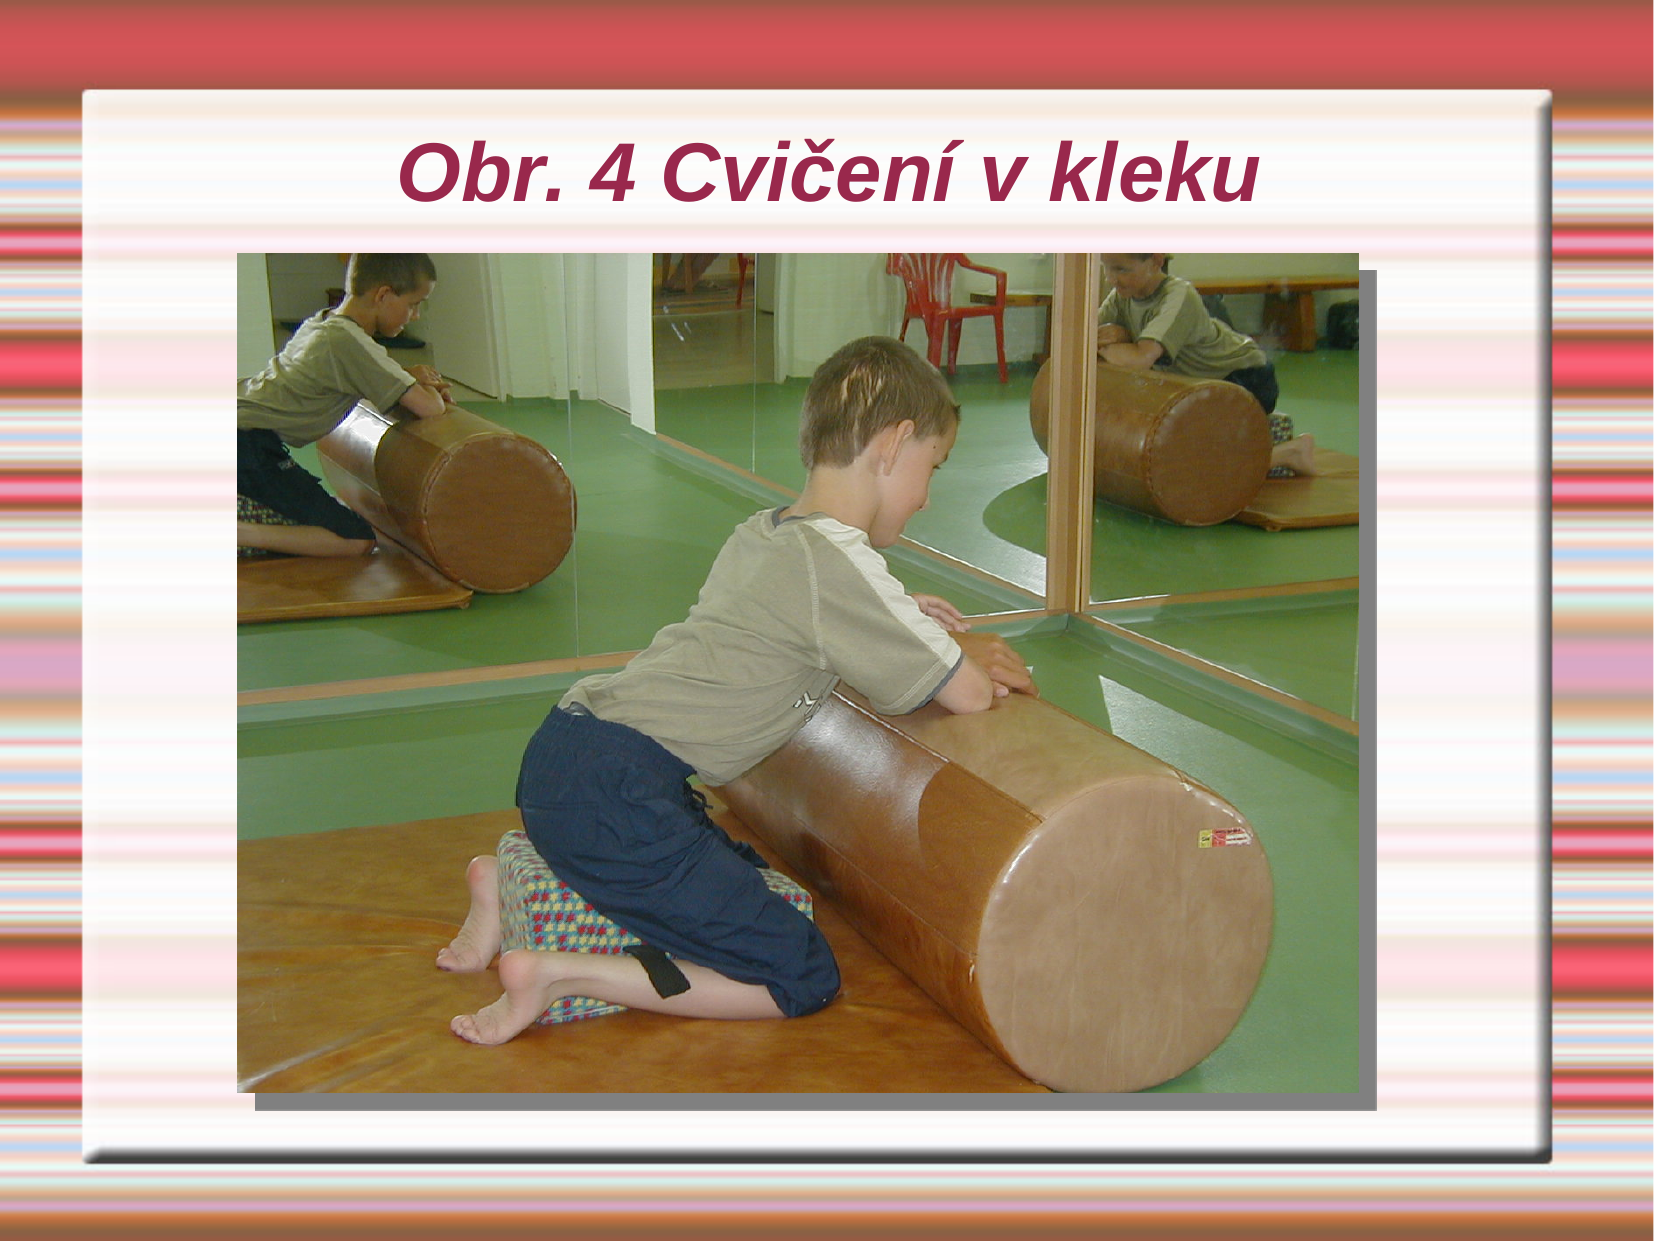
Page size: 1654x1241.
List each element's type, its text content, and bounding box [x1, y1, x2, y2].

picture [0, 0, 1654, 1241]
title Obr. 4 Cvičení v kleku [123, 79, 1536, 266]
